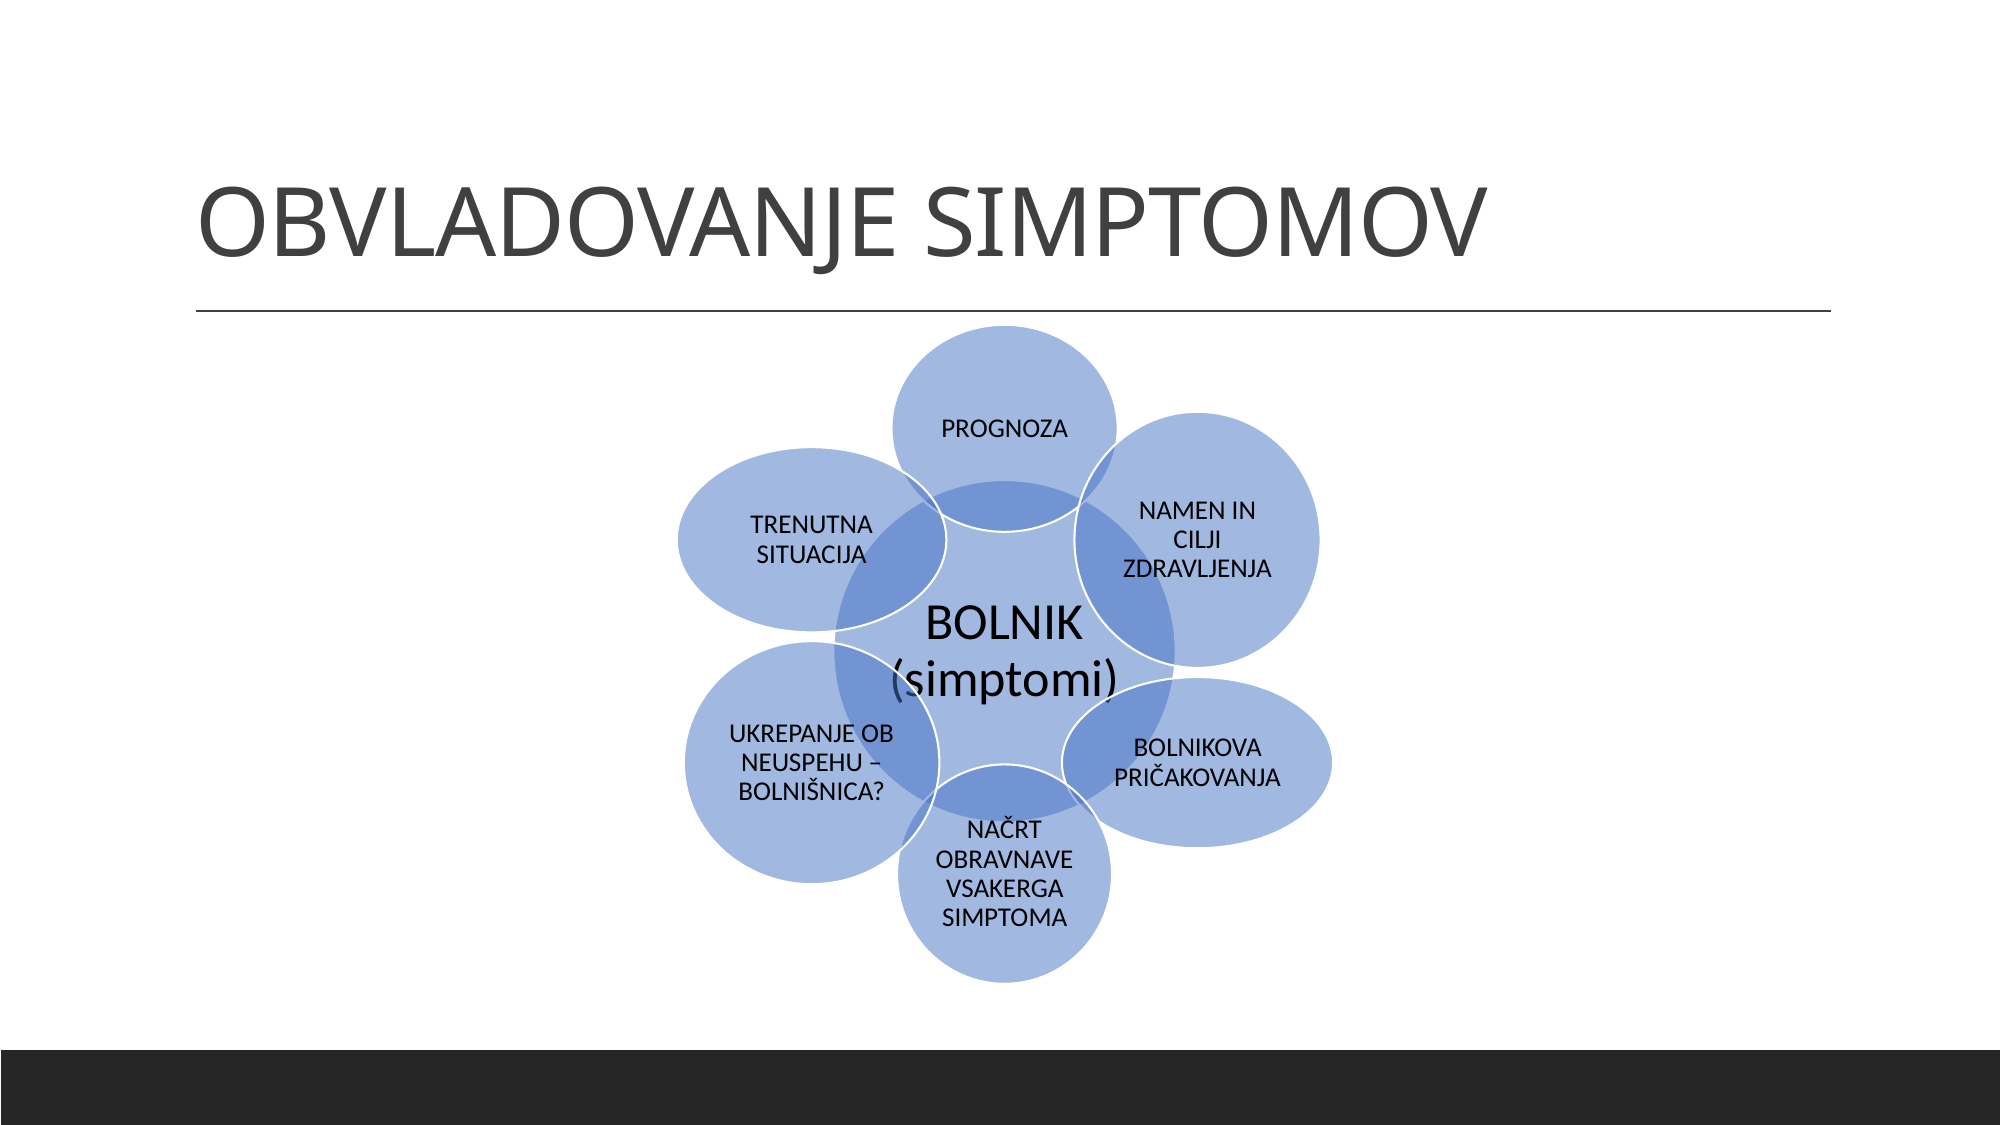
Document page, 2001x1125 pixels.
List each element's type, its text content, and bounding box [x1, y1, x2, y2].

text_box PROGNOZA [891, 324, 1118, 532]
text_box BOLNIK (simptomi) [833, 508, 1176, 787]
text_box BOLNIKOVA PRIČAKOVANJA [1061, 677, 1334, 849]
text_box UKREPANJE OB NEUSPEHU – BOLNIŠNICA? [683, 641, 940, 885]
title OBVLADOVANJE SIMPTOMOV [180, 47, 1831, 286]
text_box NAČRT OBRAVNAVE VSAKERGA SIMPTOMA [897, 764, 1113, 984]
text_box NAMEN IN CILJI ZDRAVLJENJA [1074, 411, 1321, 668]
text_box TRENUTNA SITUACIJA [676, 447, 947, 633]
